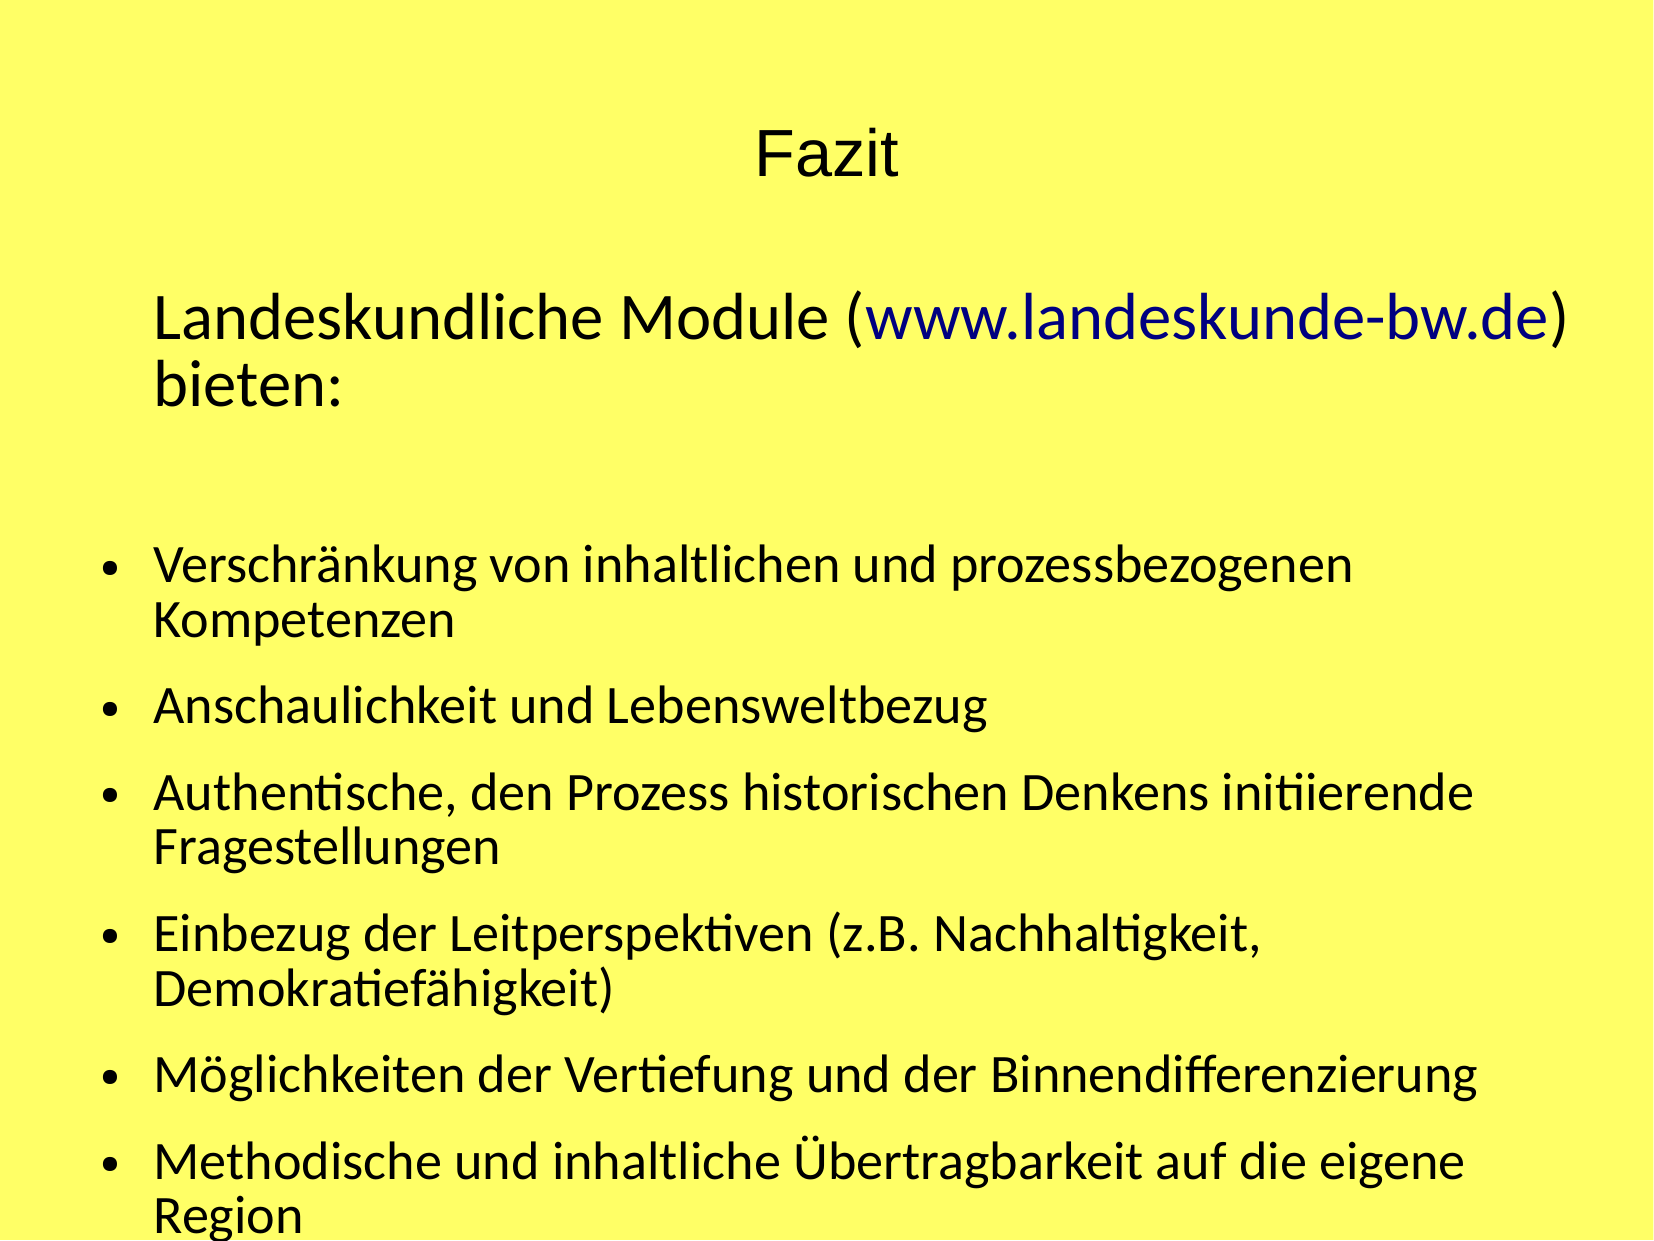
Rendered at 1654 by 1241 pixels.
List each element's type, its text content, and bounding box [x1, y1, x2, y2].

title Fazit [82, 49, 1571, 257]
list Landeskundliche Module (www.landeskunde-bw.de) bieten: Verschränkung von inhaltlichen und prozessbezogenen Kompetenzen Anschaulichkeit und Lebensweltbezug Authentische, den Prozess historischen Denkens initiierende Fragestellungen Einbezug der Leitperspektiven (z.B. Nachhaltigkeit, Demokratiefähigkeit) Möglichkeiten der Vertiefung und der Binnendifferenzierung Methodische und inhaltliche Übertragbarkeit auf die eigene Region [82, 289, 1571, 1108]
